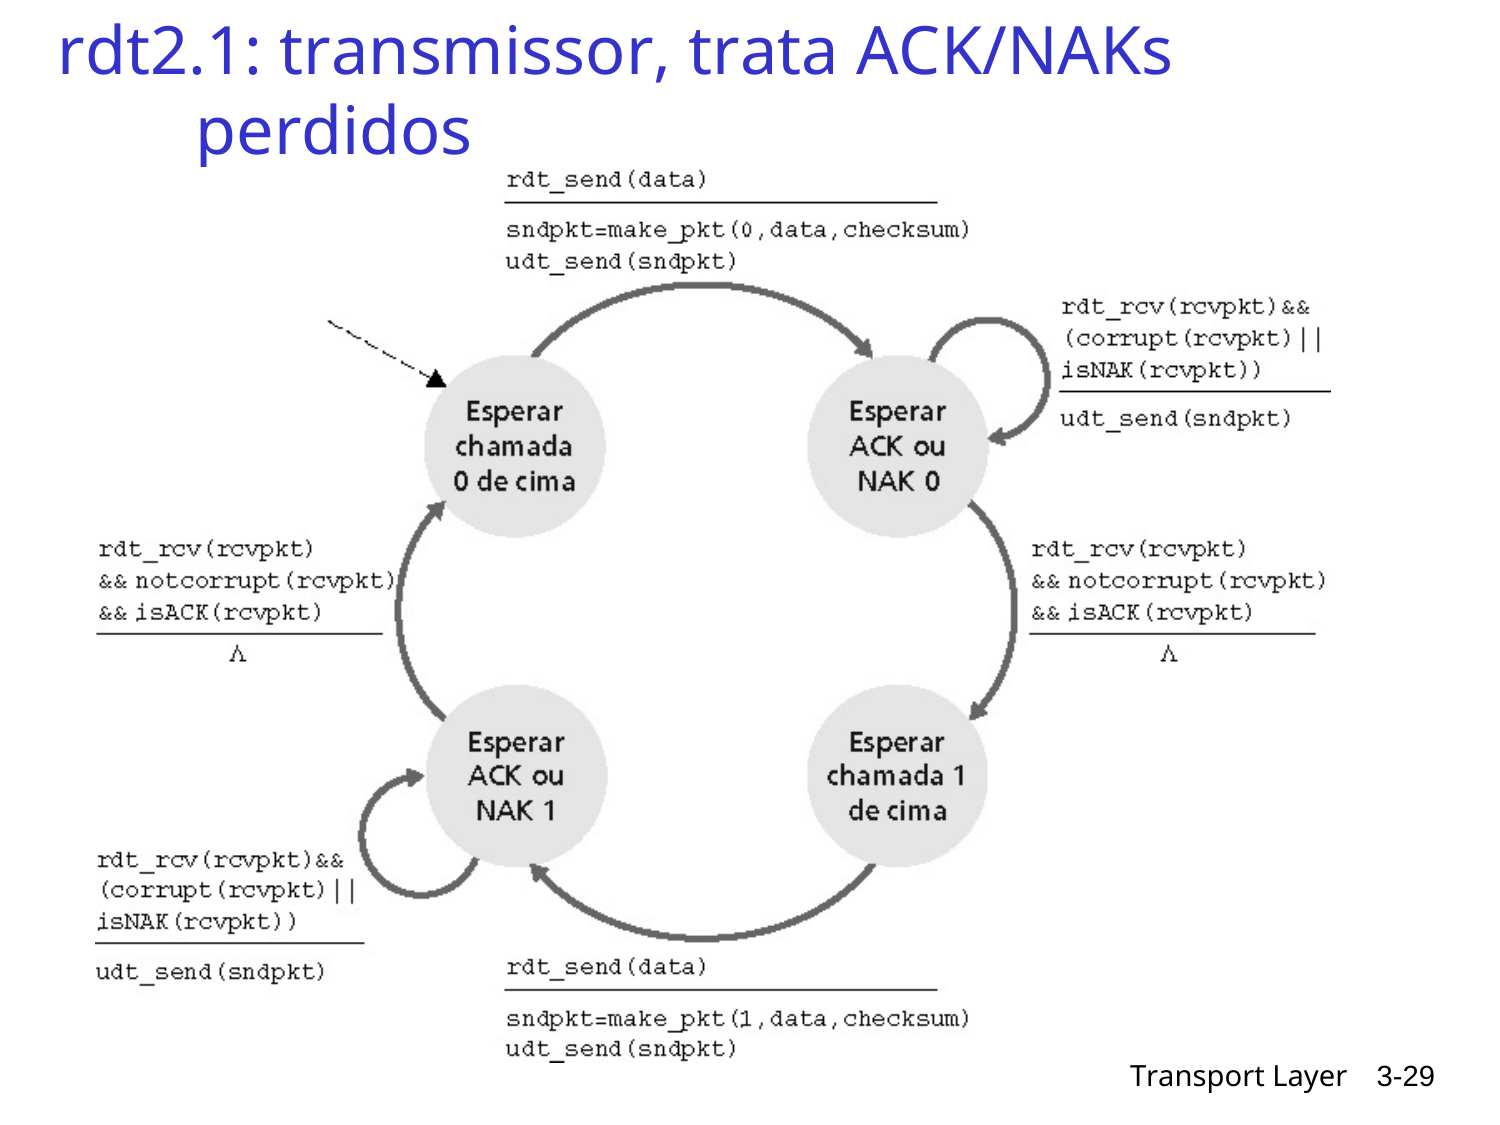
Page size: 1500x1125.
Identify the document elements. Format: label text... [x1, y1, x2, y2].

text_box Transport Layer [887, 1050, 1339, 1125]
text_box rdt2.1: transmissor, trata ACK/NAKs perdidos [43, 0, 1428, 125]
text_box 3-<número> [1339, 1050, 1451, 1125]
picture [95, 167, 1331, 1063]
